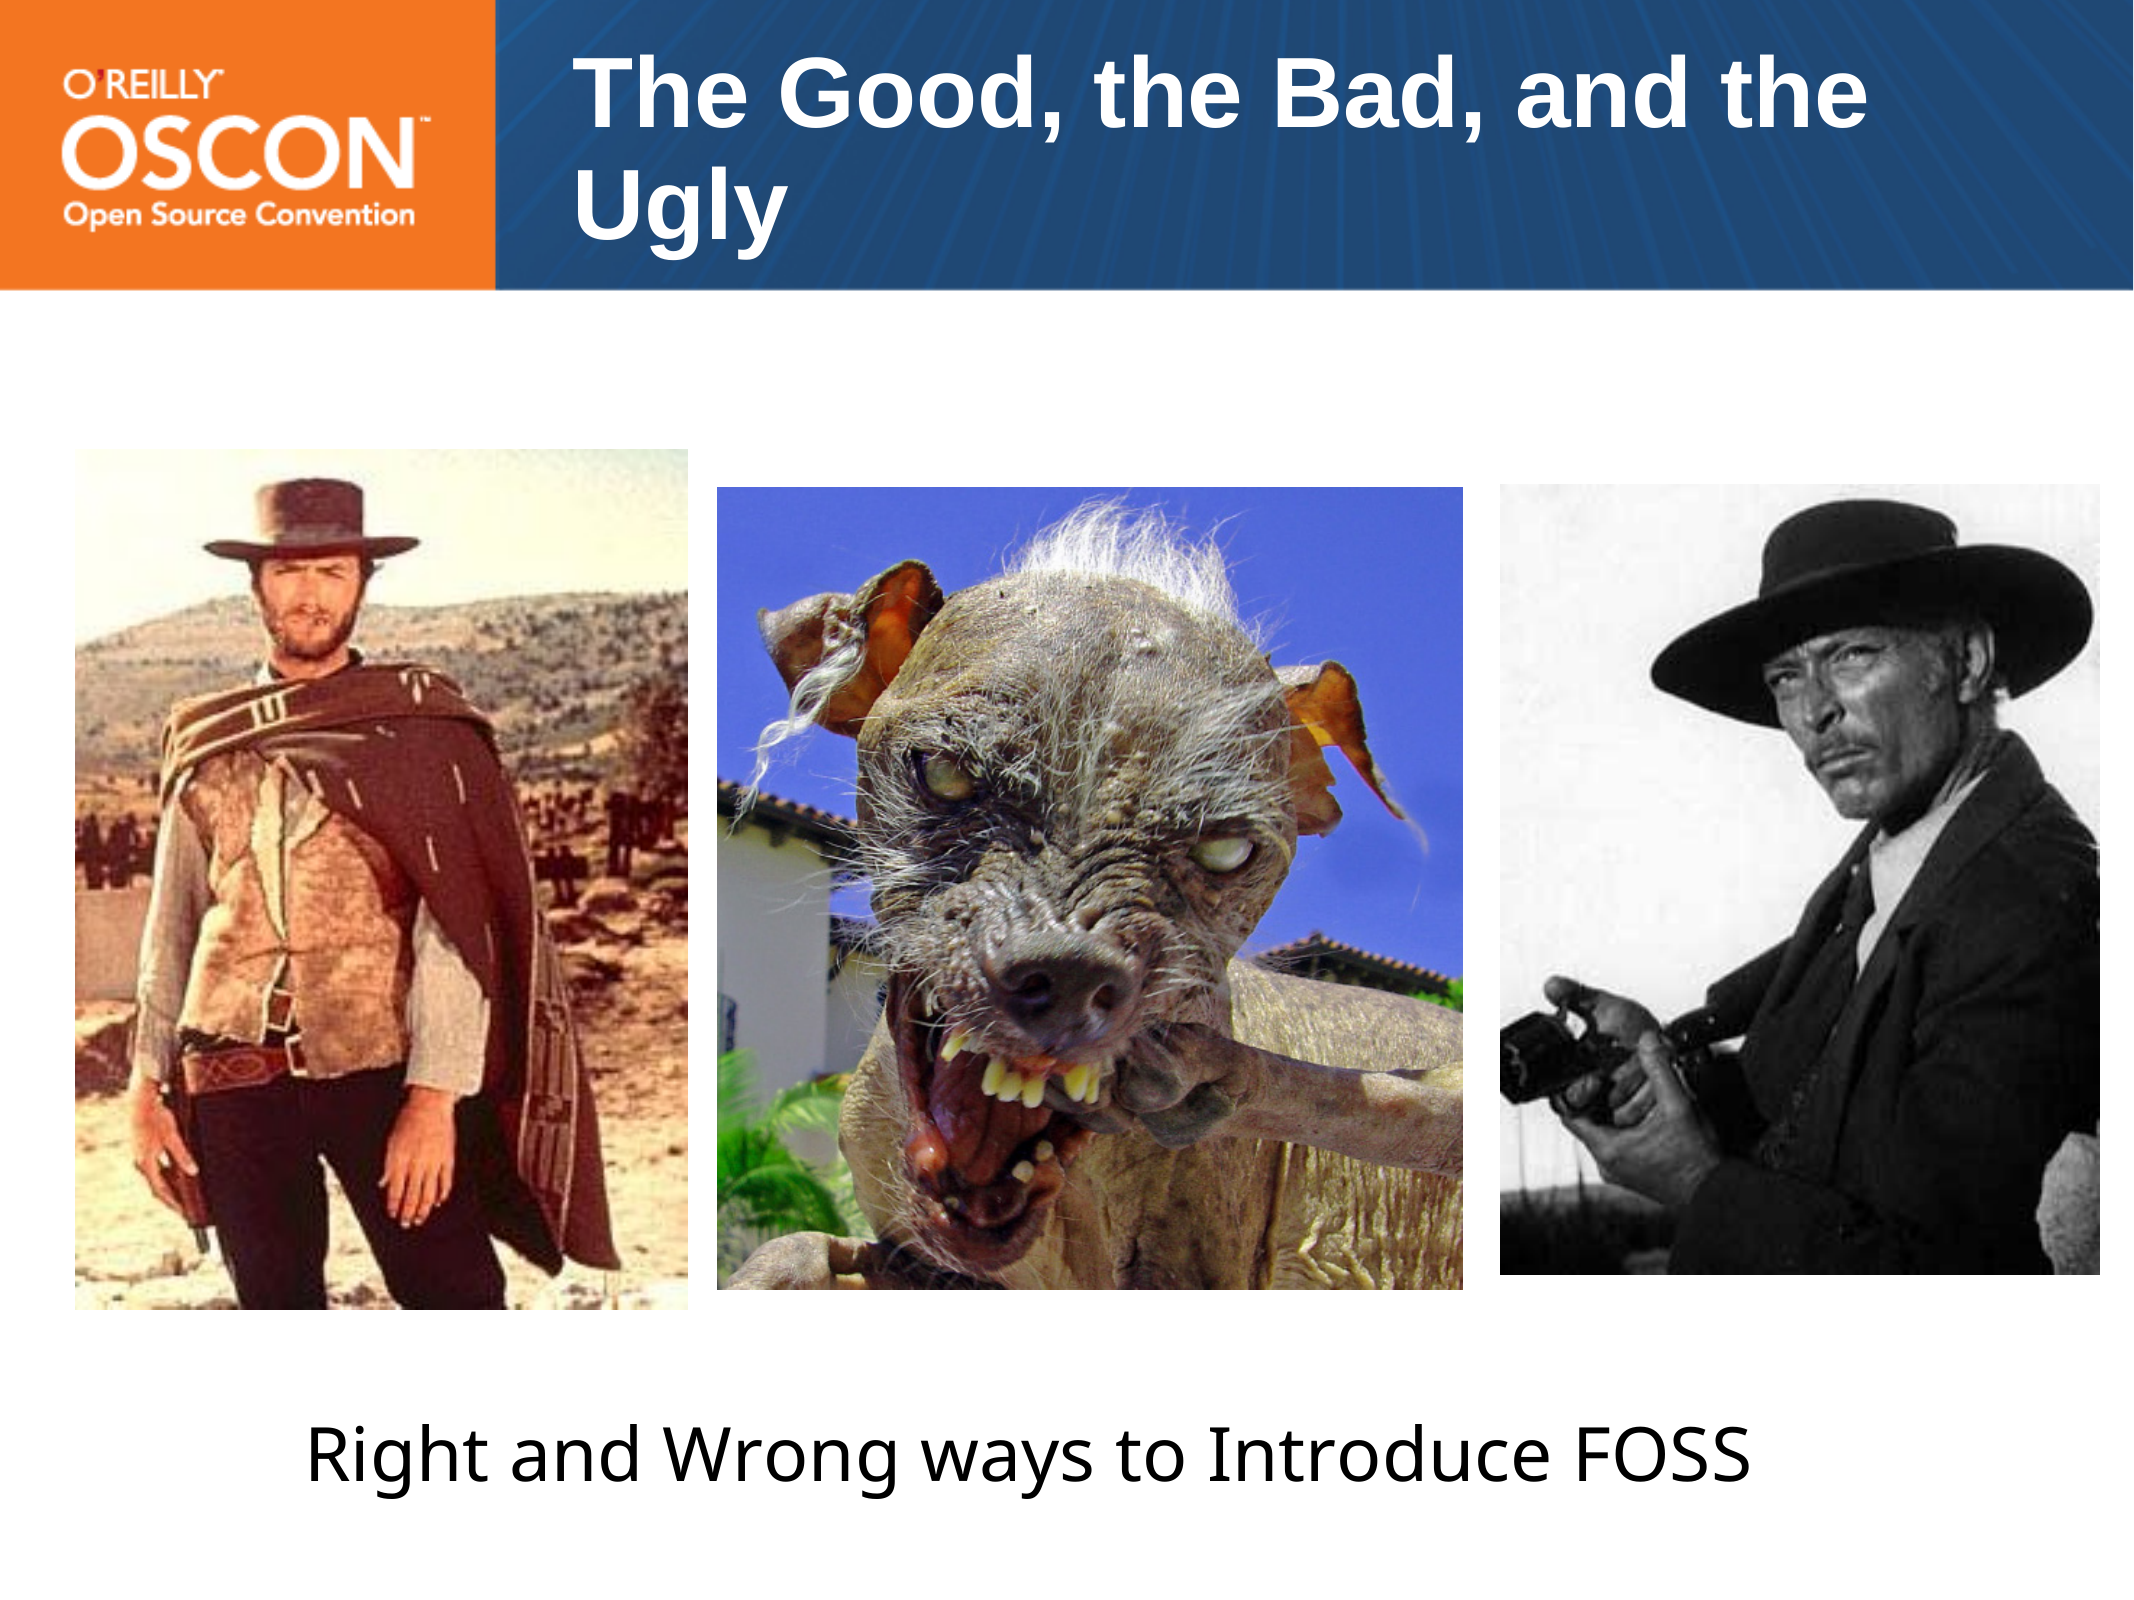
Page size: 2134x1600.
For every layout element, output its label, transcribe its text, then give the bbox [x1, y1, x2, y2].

picture [0, 0, 2134, 1600]
title The Good, the Bad, and the Ugly [572, 36, 2086, 261]
text_box Right and Wrong ways to Introduce FOSS [289, 1393, 1902, 1495]
